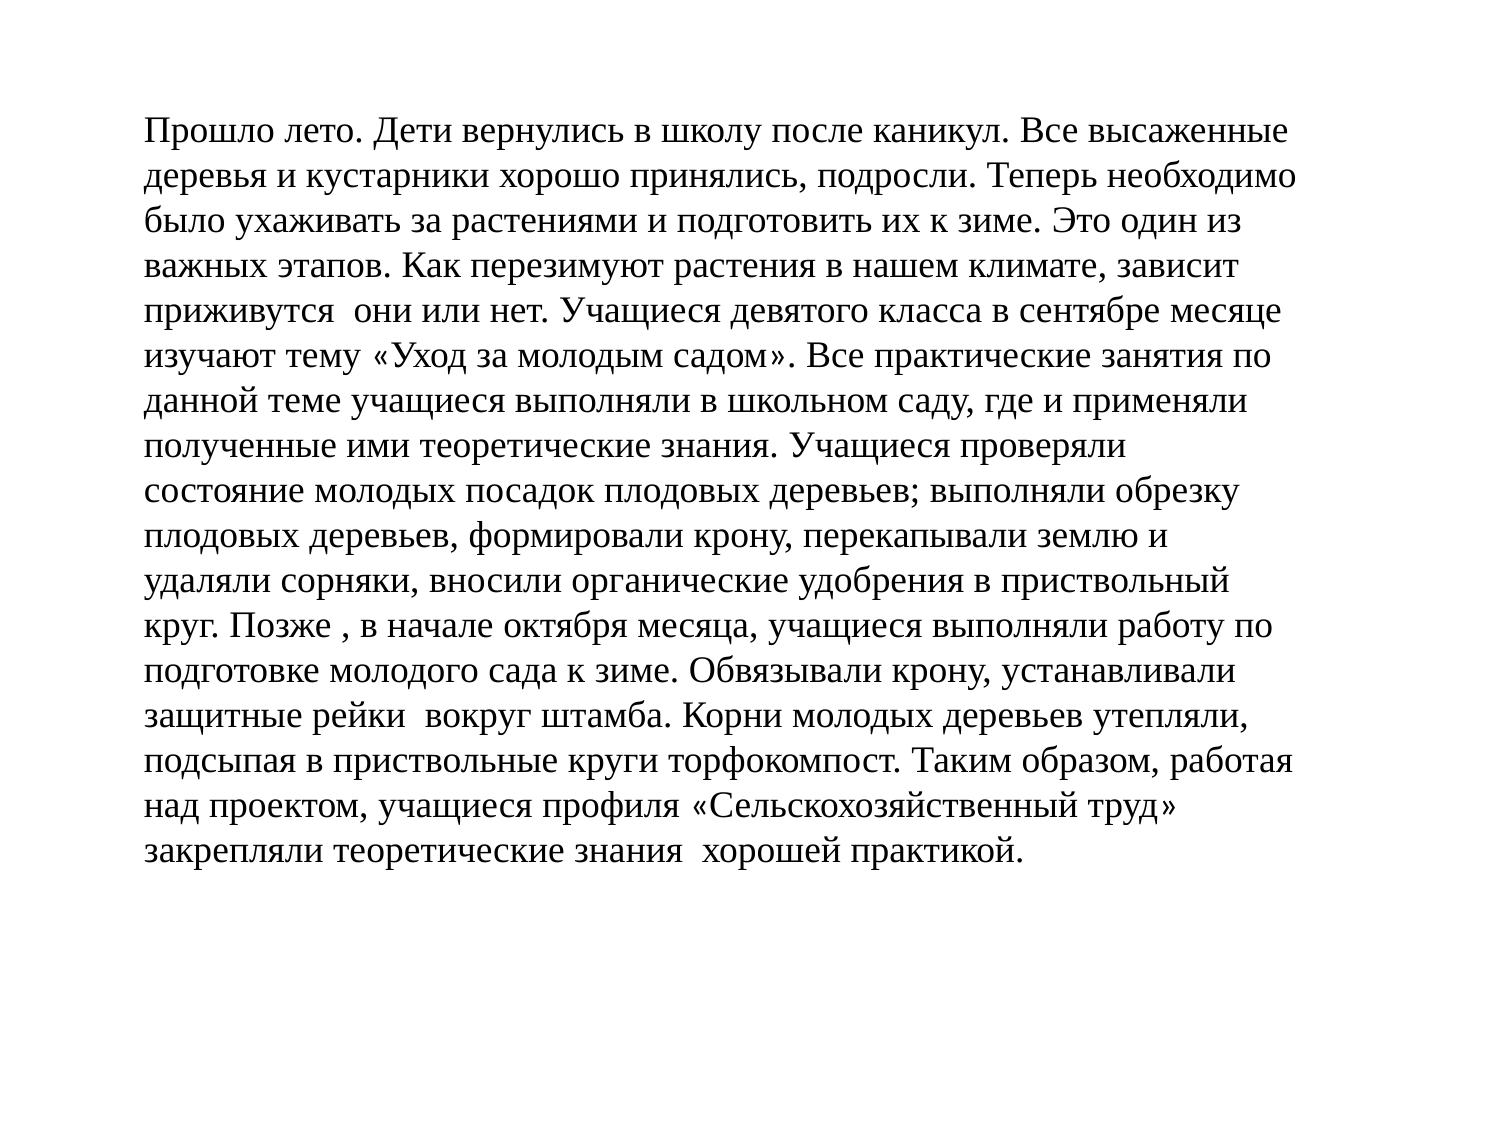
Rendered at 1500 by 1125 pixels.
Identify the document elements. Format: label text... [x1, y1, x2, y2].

text_box Прошло лето. Дети вернулись в школу после каникул. Все высаженные деревья и кустарники хорошо принялись, подросли. Теперь необходимо было ухаживать за растениями и подготовить их к зиме. Это один из важных этапов. Как перезимуют растения в нашем климате, зависит приживутся они или нет. Учащиеся девятого класса в сентябре месяце изучают тему «Уход за молодым садом». Все практические занятия по данной теме учащиеся выполняли в школьном саду, где и применяли полученные ими теоретические знания. Учащиеся проверяли состояние молодых посадок плодовых деревьев; выполняли обрезку плодовых деревьев, формировали крону, перекапывали землю и удаляли сорняки, вносили органические удобрения в приствольный круг. Позже , в начале октября месяца, учащиеся выполняли работу по подготовке молодого сада к зиме. Обвязывали крону, устанавливали защитные рейки вокруг штамба. Корни молодых деревьев утепляли, подсыпая в приствольные круги торфокомпост. Таким образом, работая над проектом, учащиеся профиля «Сельскохозяйственный труд» закрепляли теоретические знания хорошей практикой. [128, 74, 1313, 901]
